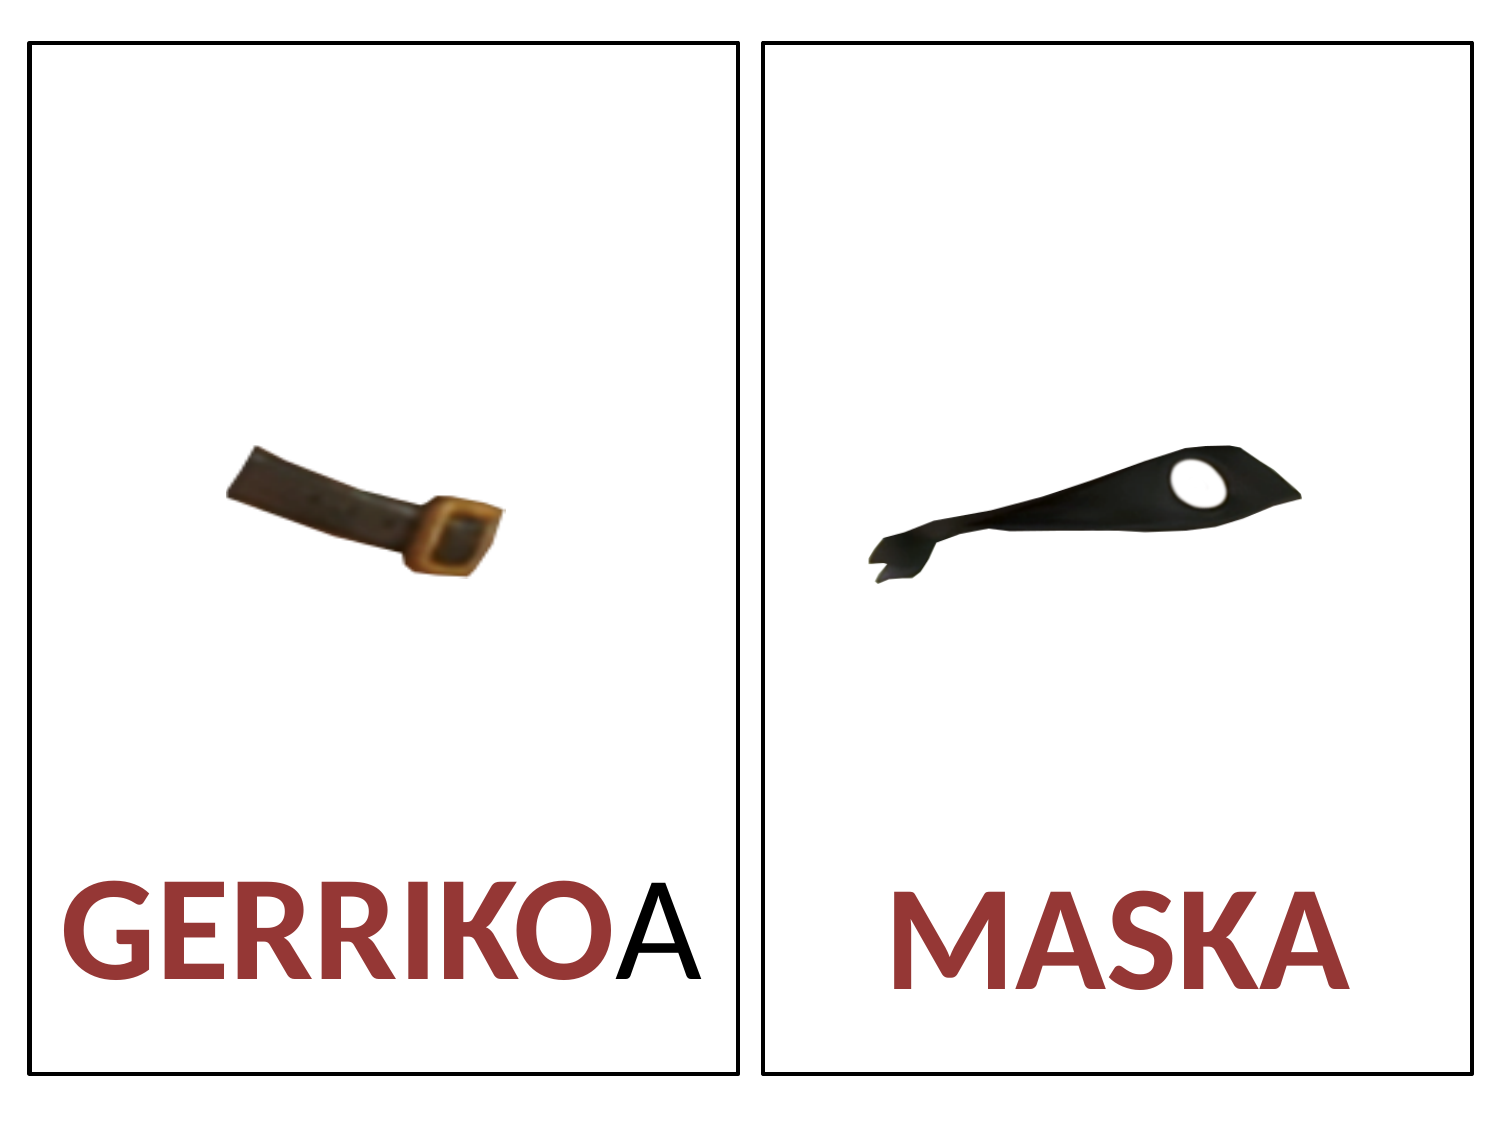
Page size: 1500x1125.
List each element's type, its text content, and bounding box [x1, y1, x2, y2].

picture [226, 445, 506, 579]
text_box GERRIKOA [45, 822, 717, 1018]
text_box MASKA [869, 832, 1366, 1028]
picture [868, 445, 1302, 584]
